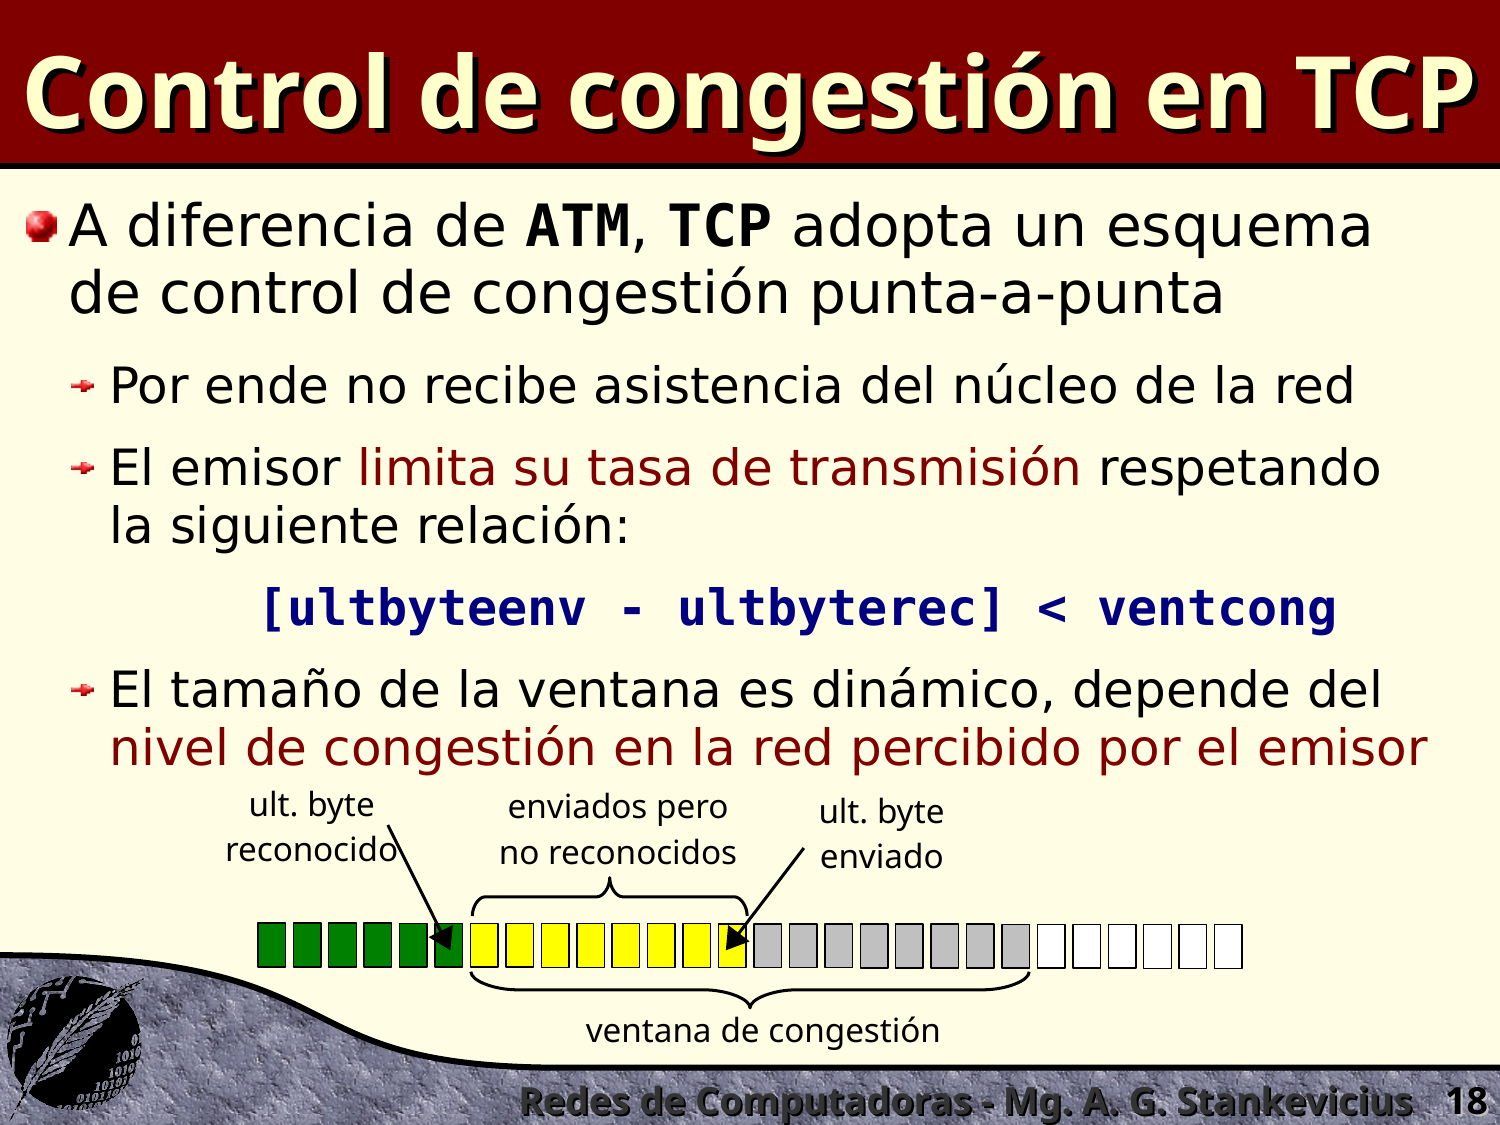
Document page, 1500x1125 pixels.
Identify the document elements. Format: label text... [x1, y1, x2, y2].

text_box [257, 923, 286, 967]
text_box [895, 924, 924, 968]
text_box [435, 923, 463, 968]
text_box [576, 923, 605, 968]
text_box [741, 927, 747, 938]
text_box [293, 923, 321, 967]
text_box [399, 923, 428, 968]
text_box [1179, 924, 1207, 969]
text_box [647, 923, 676, 968]
picture [790, 1100, 795, 1110]
text_box [966, 924, 995, 968]
text_box [1001, 924, 1030, 969]
text_box ventana de congestión [571, 999, 950, 1062]
picture [0, 959, 1500, 1125]
text_box [683, 923, 711, 968]
title Control de congestión en TCP [15, 5, 1485, 160]
text_box [541, 923, 569, 968]
text_box [470, 923, 499, 968]
text_box [753, 923, 782, 968]
text_box [860, 924, 888, 968]
text_box [328, 923, 357, 967]
text_box [789, 923, 817, 968]
text_box [1108, 924, 1136, 969]
text_box [505, 923, 534, 968]
list A diferencia de ATM, TCP adopta un esquema de control de congestión punta-a-punta Por ende no recibe asistencia del núcleo de la red El emisor limita su tasa de transmisión respetando la siguiente relación: [ultbyteenv - ultbyterec] < ventcong El tamaño de la ventana es dinámico, depende del nivel de congestión en la red percibido por el emisor [11, 192, 1486, 921]
text_box [1143, 924, 1172, 969]
text_box ult. byte enviado [803, 780, 966, 889]
text_box [1037, 924, 1065, 969]
text_box [364, 923, 392, 967]
picture [1047, 1100, 1054, 1110]
text_box [1072, 924, 1101, 969]
text_box [612, 923, 640, 968]
text_box [824, 923, 853, 968]
text_box [931, 924, 959, 968]
text_box [718, 923, 747, 968]
text_box ult. byte reconocido [210, 773, 413, 882]
text_box [1214, 924, 1243, 969]
text_box enviados pero no reconocidos [484, 776, 743, 884]
